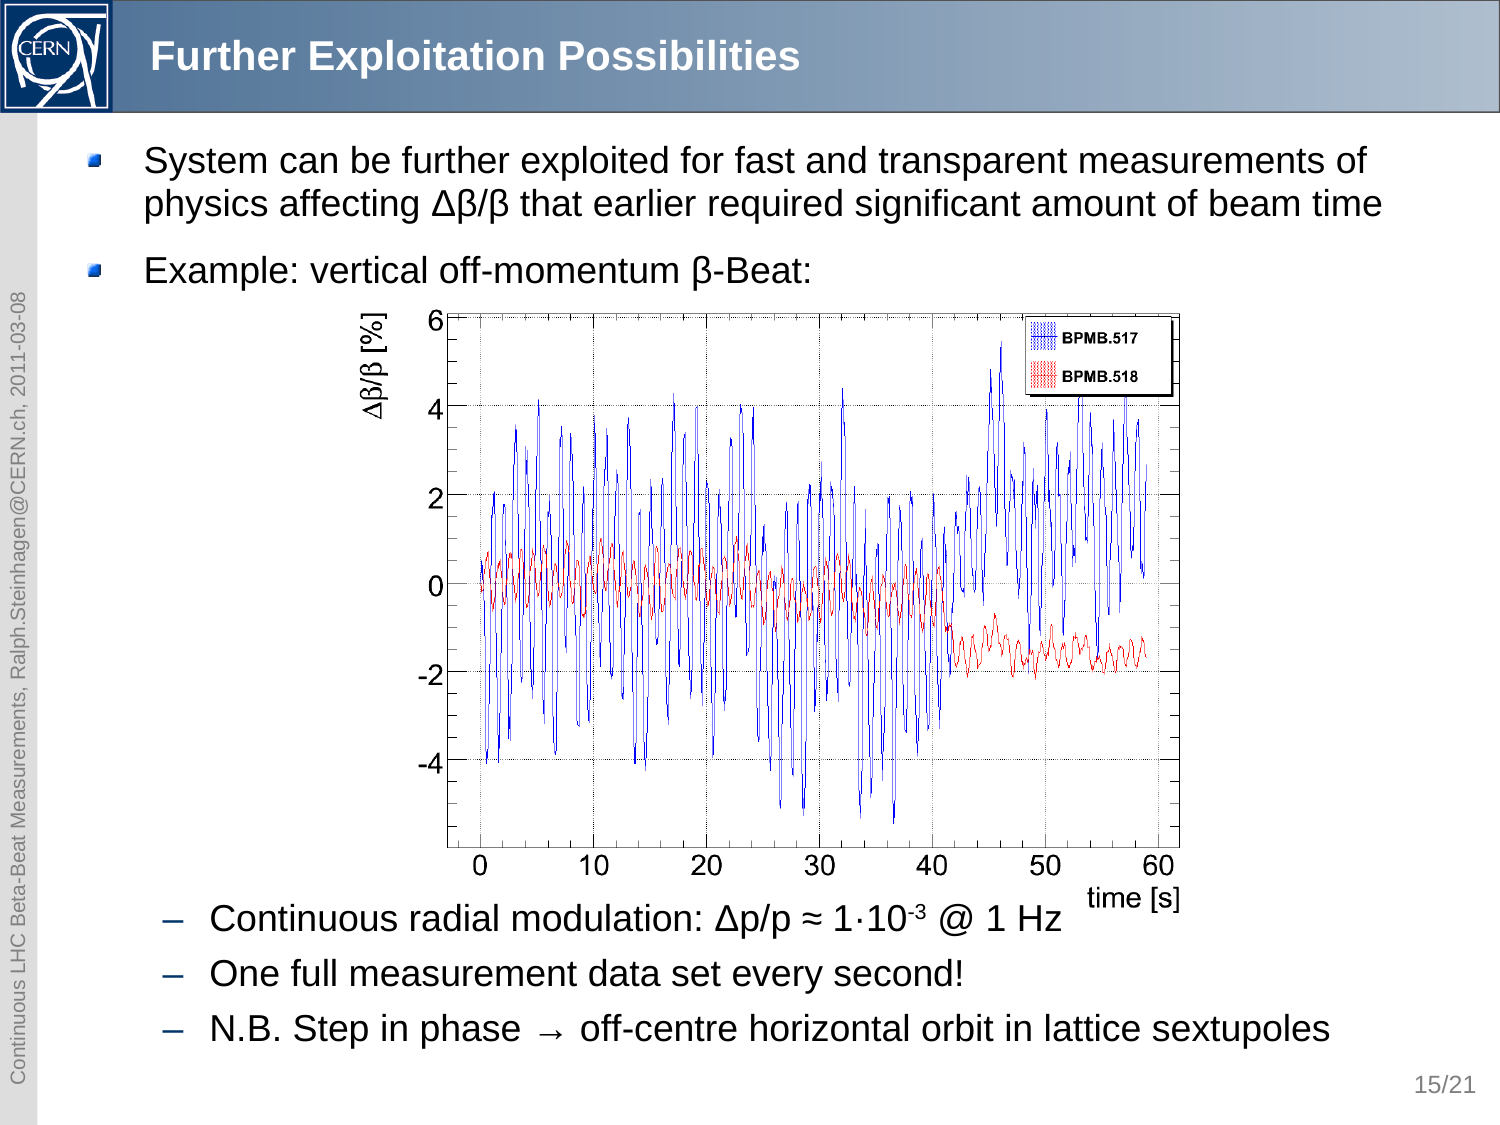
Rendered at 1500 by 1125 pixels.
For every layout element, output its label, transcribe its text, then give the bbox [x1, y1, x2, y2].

picture [0, 0, 113, 113]
list System can be further exploited for fast and transparent measurements of physics affecting Δβ/β that earlier required significant amount of beam time Example: vertical off-momentum β-Beat: Continuous radial modulation: Δp/p ≈ 1·10-3 @ 1 Hz One full measurement data set every second! N.B. Step in phase → off-centre horizontal orbit in lattice sextupoles [87, 137, 1438, 1050]
title Further Exploitation Possibilities [150, 7, 1201, 106]
